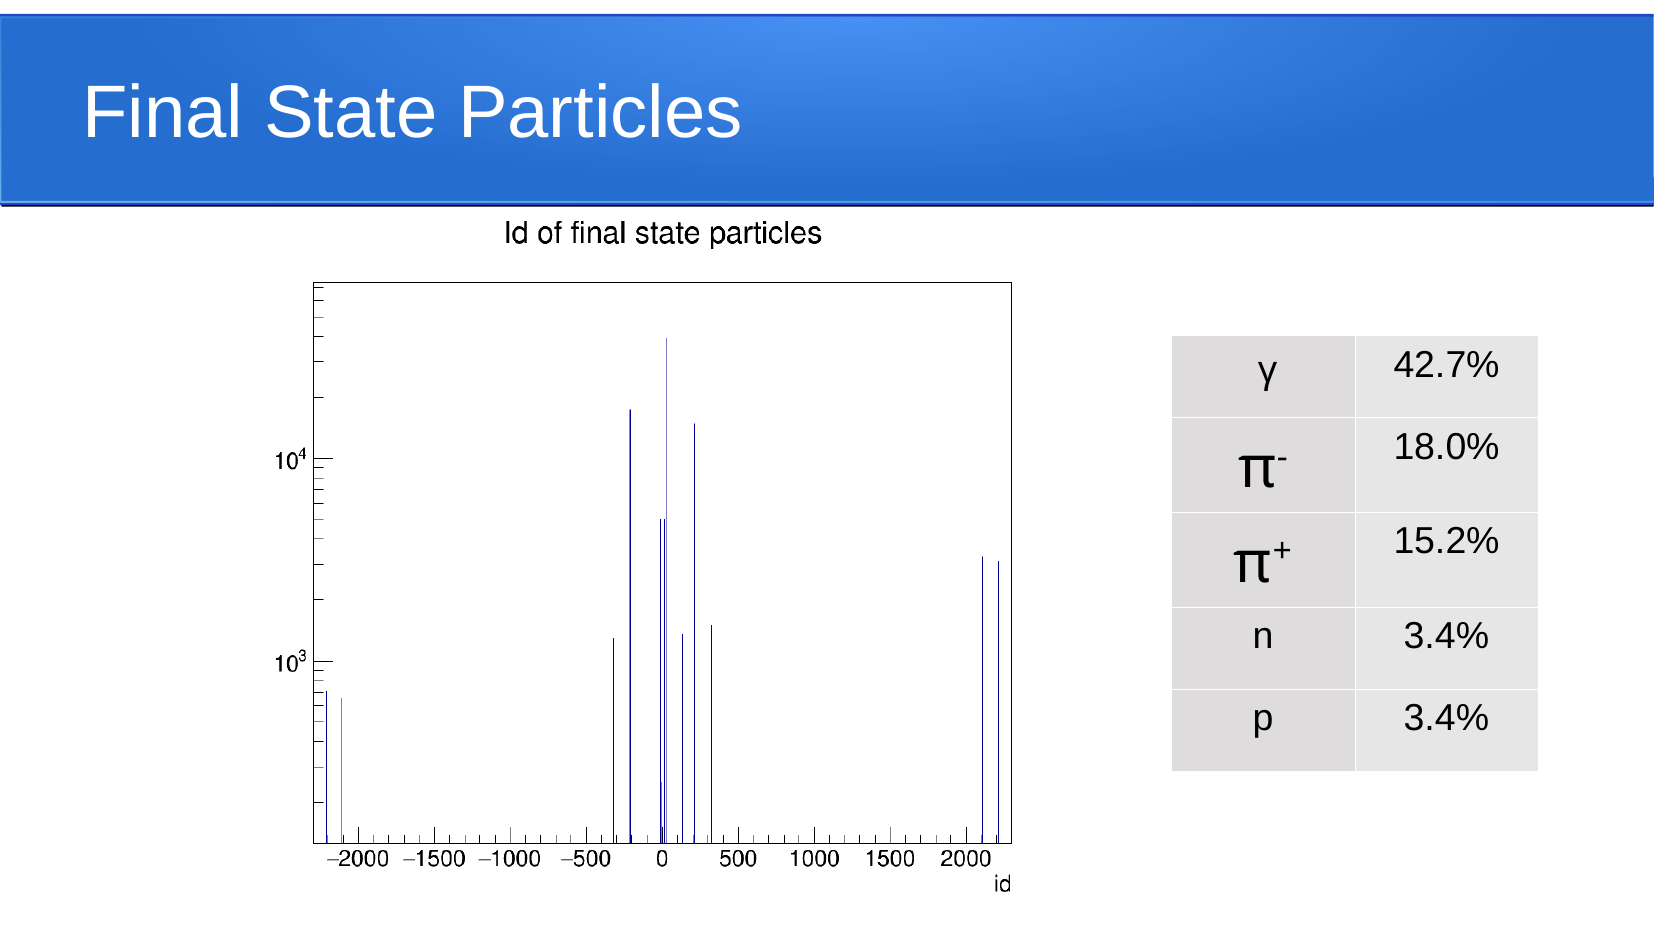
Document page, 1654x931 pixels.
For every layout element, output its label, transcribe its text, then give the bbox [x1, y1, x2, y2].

picture [241, 212, 1087, 910]
table_cell 15.2% [1356, 513, 1538, 607]
table_cell π- [1172, 418, 1355, 512]
table_cell 3.4% [1356, 690, 1538, 771]
table_cell n [1172, 608, 1355, 689]
table_cell 18.0% [1356, 418, 1538, 512]
table_cell p [1172, 690, 1355, 771]
table_cell 3.4% [1356, 608, 1538, 689]
table_cell π+ [1172, 513, 1355, 607]
title Final State Particles [82, 35, 1235, 189]
table_header 42.7% [1356, 336, 1538, 417]
table_header γ [1172, 336, 1355, 417]
